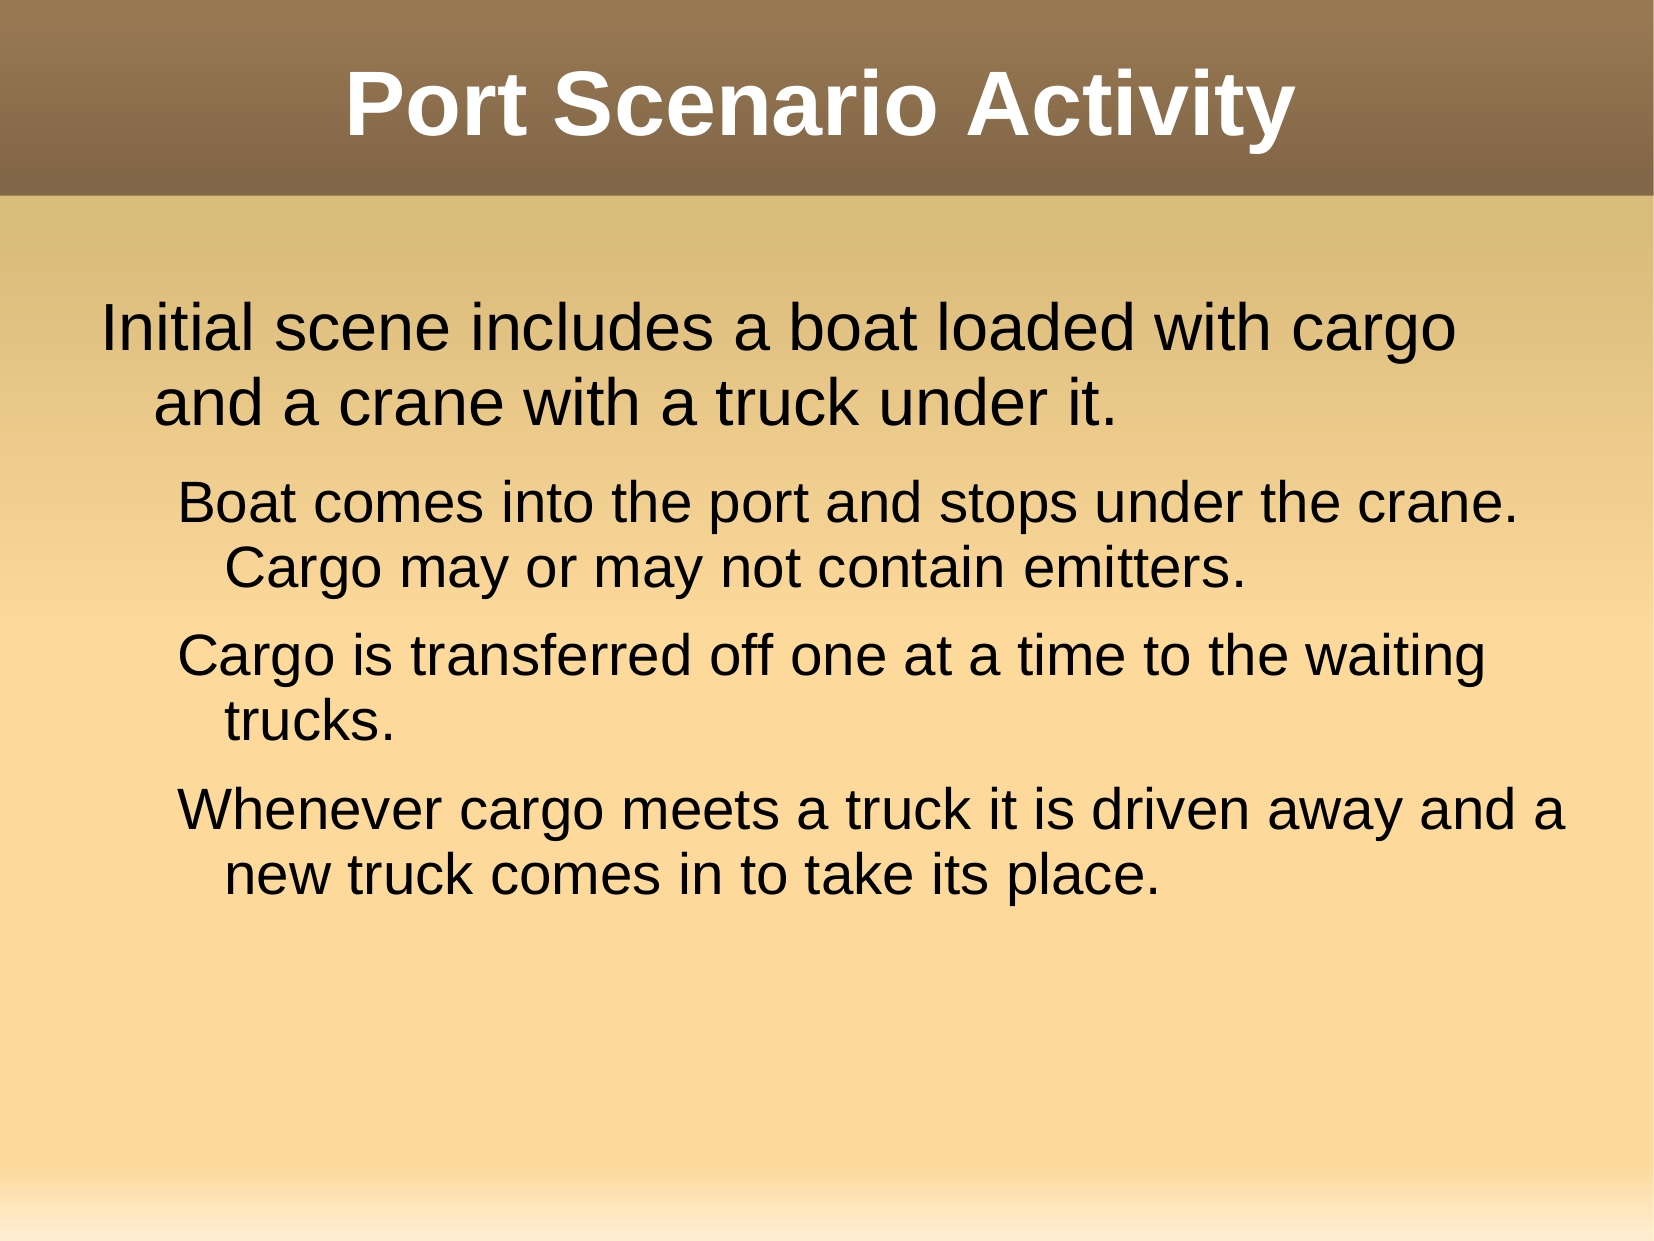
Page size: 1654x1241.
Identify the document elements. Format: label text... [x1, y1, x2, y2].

list Initial scene includes a boat loaded with cargo and a crane with a truck under it. Boat comes into the port and stops under the crane. Cargo may or may not contain emitters. Cargo is transferred off one at a time to the waiting trucks. Whenever cargo meets a truck it is driven away and a new truck comes in to take its place. [82, 290, 1571, 1094]
title Port Scenario Activity [76, 7, 1565, 200]
picture [0, 0, 1654, 1241]
